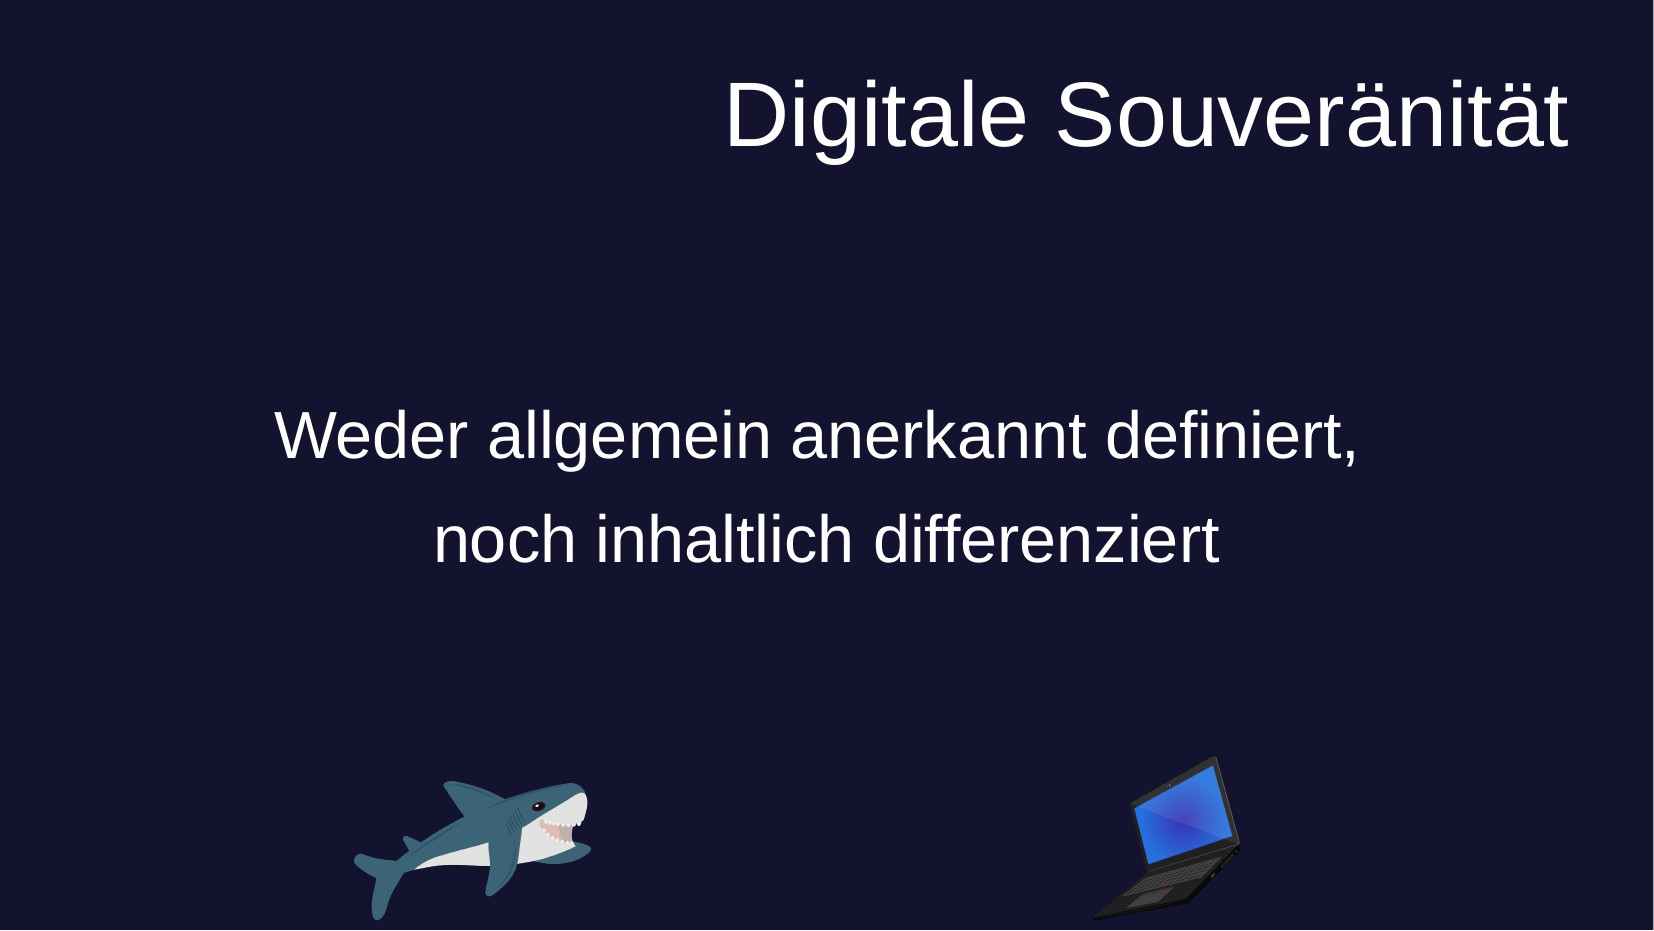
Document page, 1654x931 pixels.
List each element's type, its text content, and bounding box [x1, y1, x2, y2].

picture [354, 781, 591, 931]
picture [1092, 757, 1241, 920]
list Weder allgemein anerkannt definiert, noch inhaltlich differenziert [82, 217, 1571, 757]
title Digitale Souveränität [82, 37, 1571, 193]
